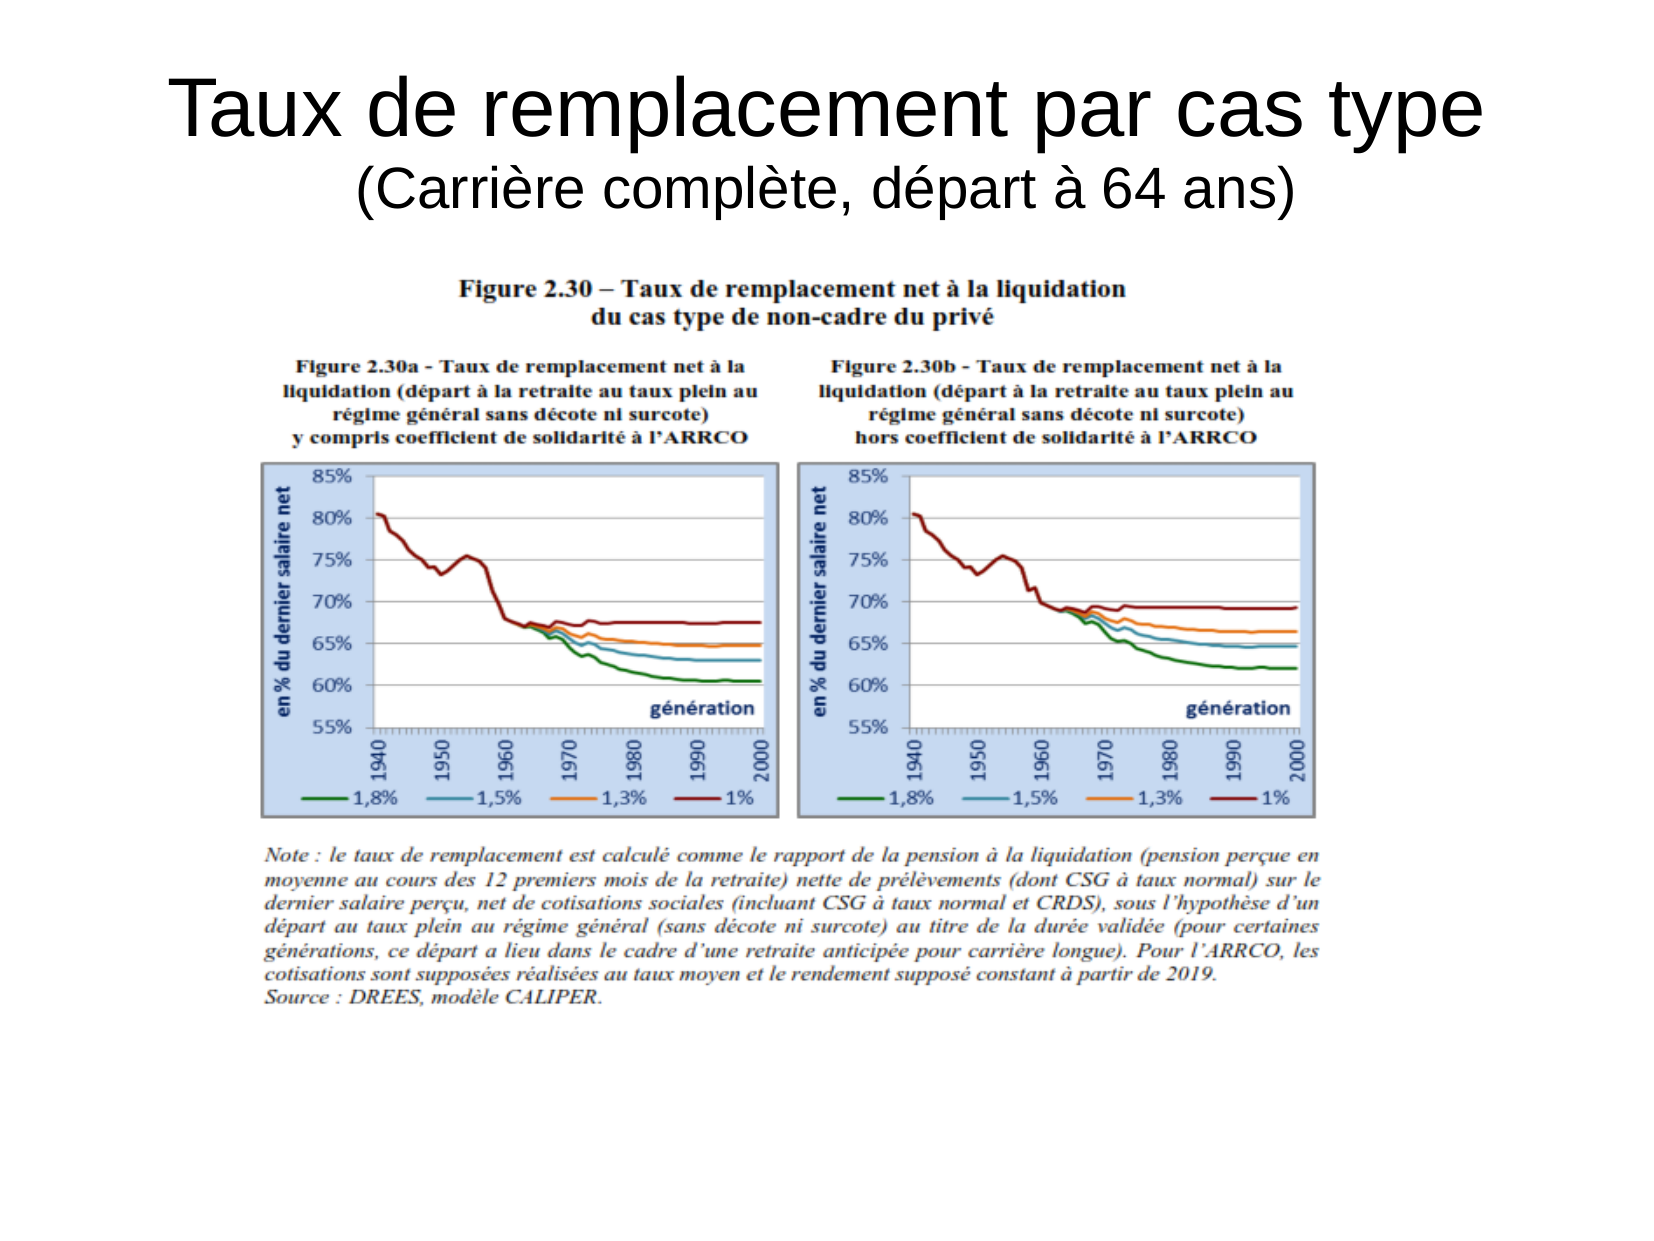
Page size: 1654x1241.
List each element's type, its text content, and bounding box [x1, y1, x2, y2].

title Taux de remplacement par cas type (Carrière complète, départ à 64 ans) [82, 49, 1571, 225]
picture [212, 271, 1339, 1010]
